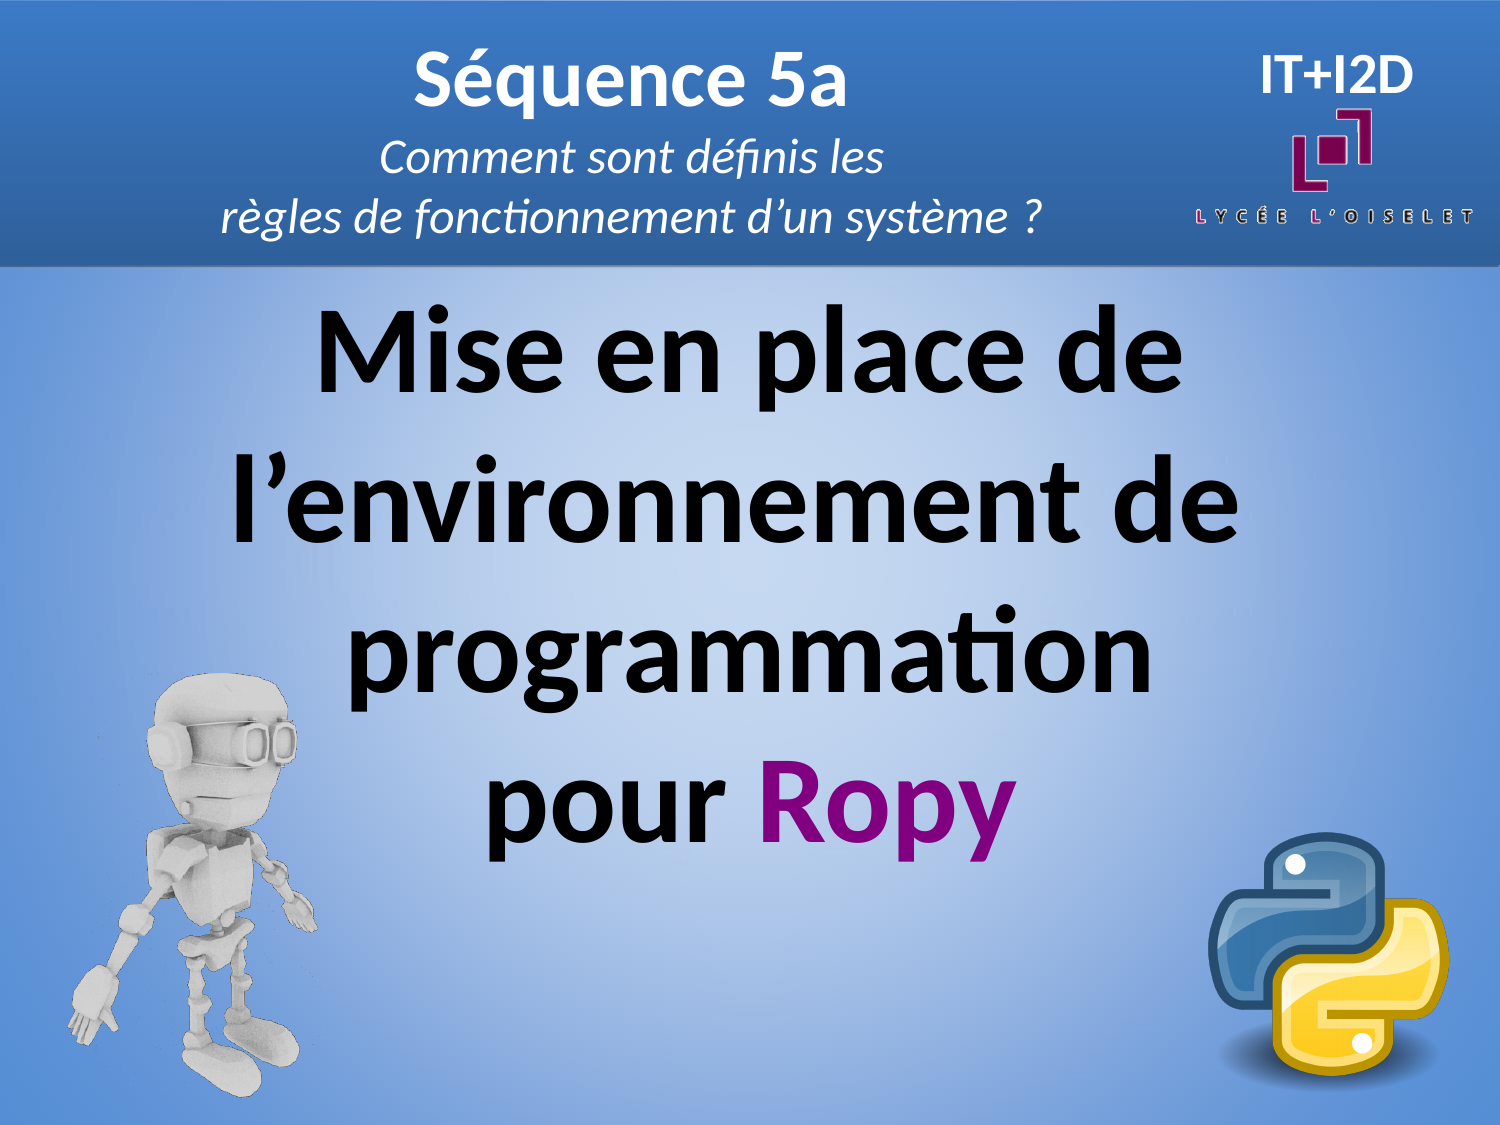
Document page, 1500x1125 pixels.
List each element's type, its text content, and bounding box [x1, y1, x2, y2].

picture [0, 548, 1500, 1125]
picture [1193, 105, 1476, 229]
title Séquence 5a Comment sont définis les règles de fonctionnement d’un système ? [0, 1, 1500, 265]
text_box IT+I2D [1226, 27, 1448, 105]
subtitle Mise en place de l’environnement de programmation pour Ropy [0, 268, 1500, 548]
